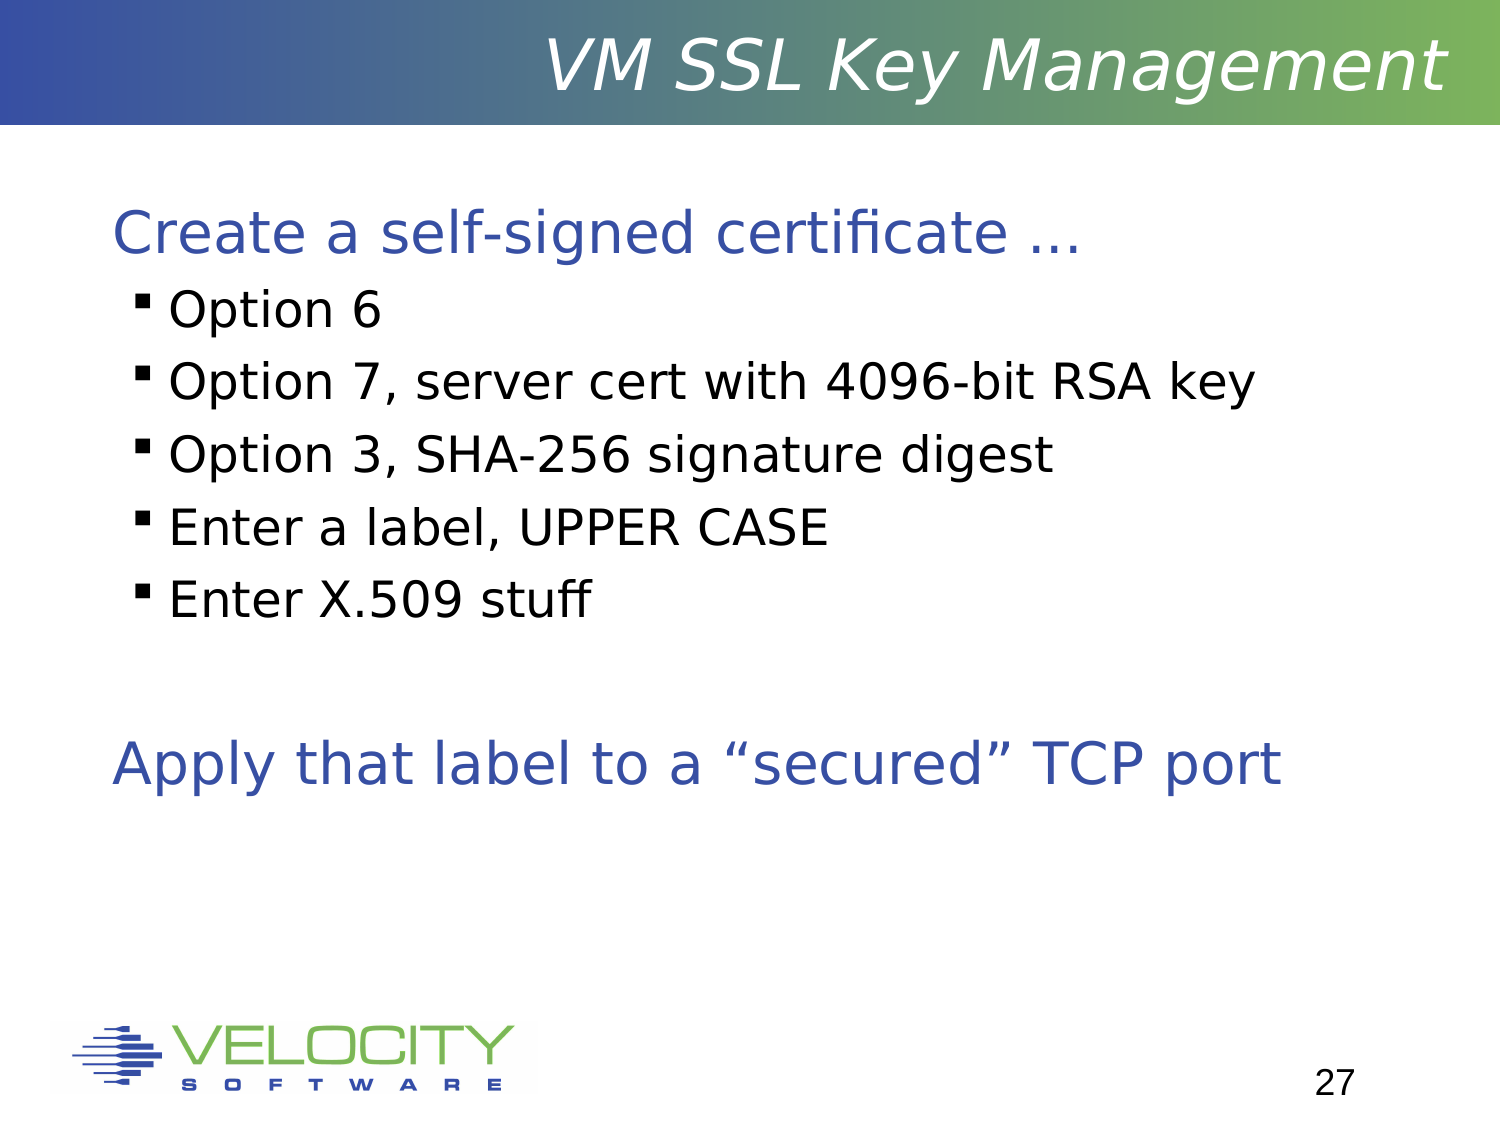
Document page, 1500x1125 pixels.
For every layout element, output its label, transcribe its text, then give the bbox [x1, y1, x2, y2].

list Create a self-signed certificate ... Option 6 Option 7, server cert with 4096-bit RSA key Option 3, SHA-256 signature digest Enter a label, UPPER CASE Enter X.509 stuff Apply that label to a “secured” TCP port [70, 187, 1438, 988]
title VM SSL Key Management [62, 12, 1463, 113]
picture [50, 1021, 538, 1094]
